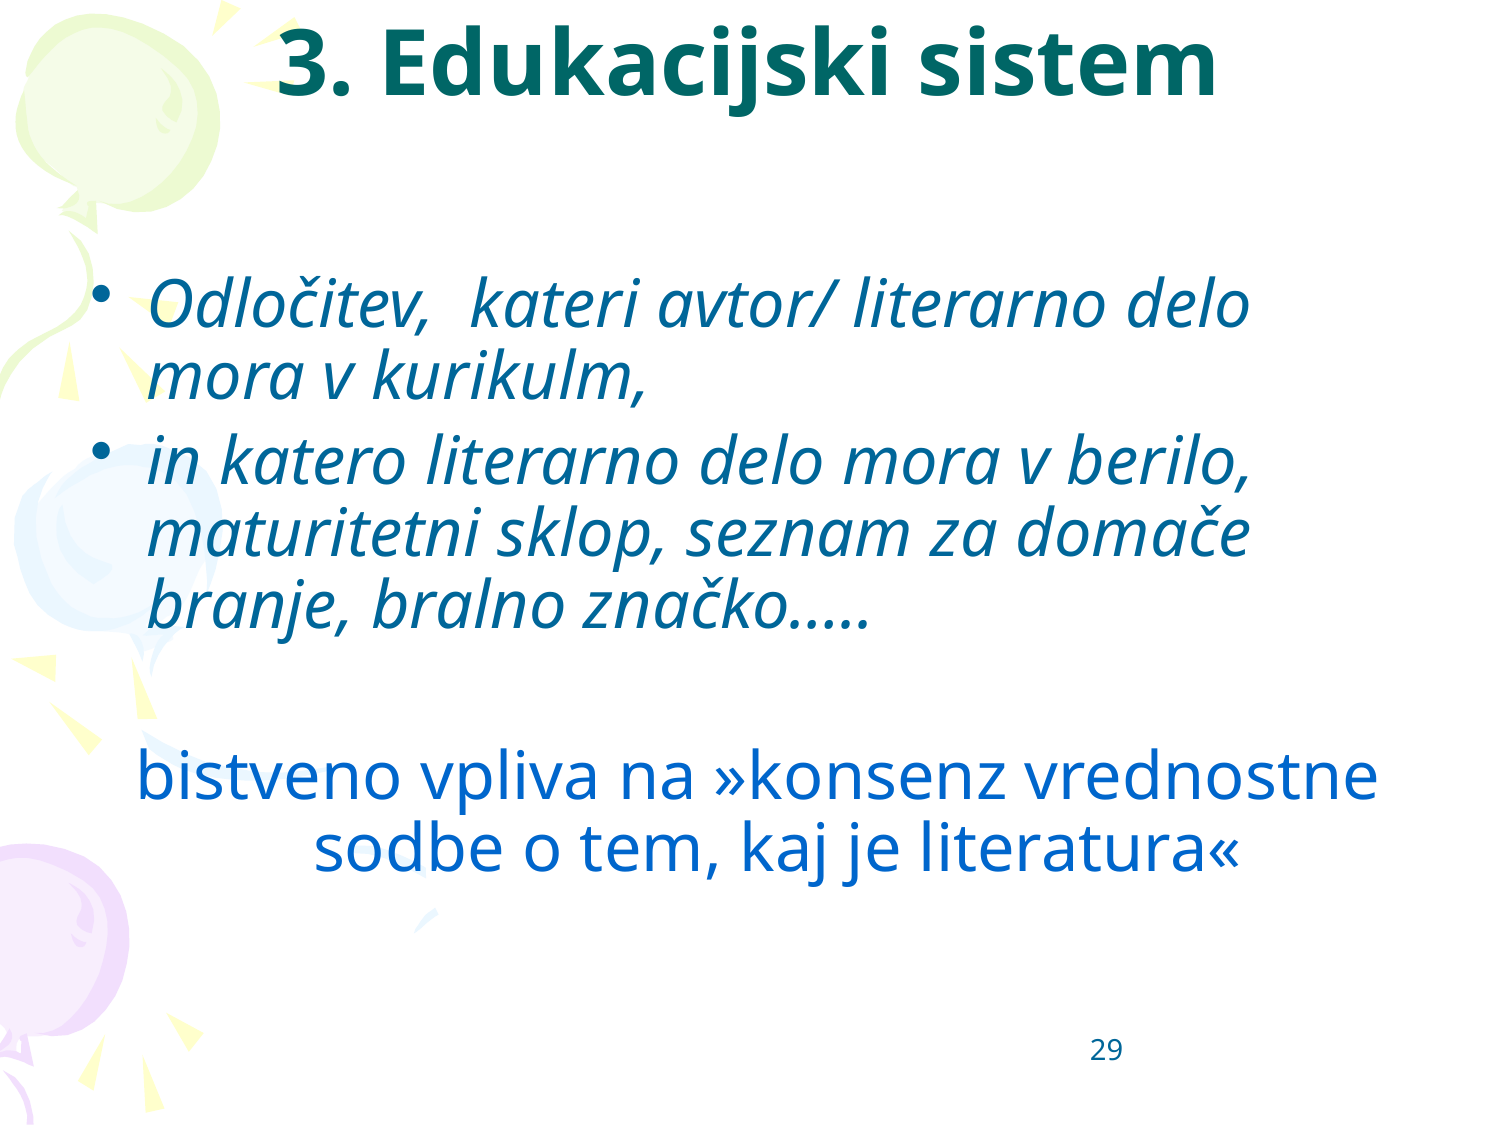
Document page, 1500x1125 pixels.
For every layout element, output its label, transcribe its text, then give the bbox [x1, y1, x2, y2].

slide_number <number> [1074, 1024, 1425, 1100]
list Odločitev, kateri avtor/ literarno delo mora v kurikulm, in katero literarno delo mora v berilo, maturitetni sklop, seznam za domače branje, bralno značko….. bistveno vpliva na »konsenz vrednostne sodbe o tem, kaj je literatura« [75, 262, 1425, 994]
title 3. Edukacijski sistem [72, 16, 1425, 233]
